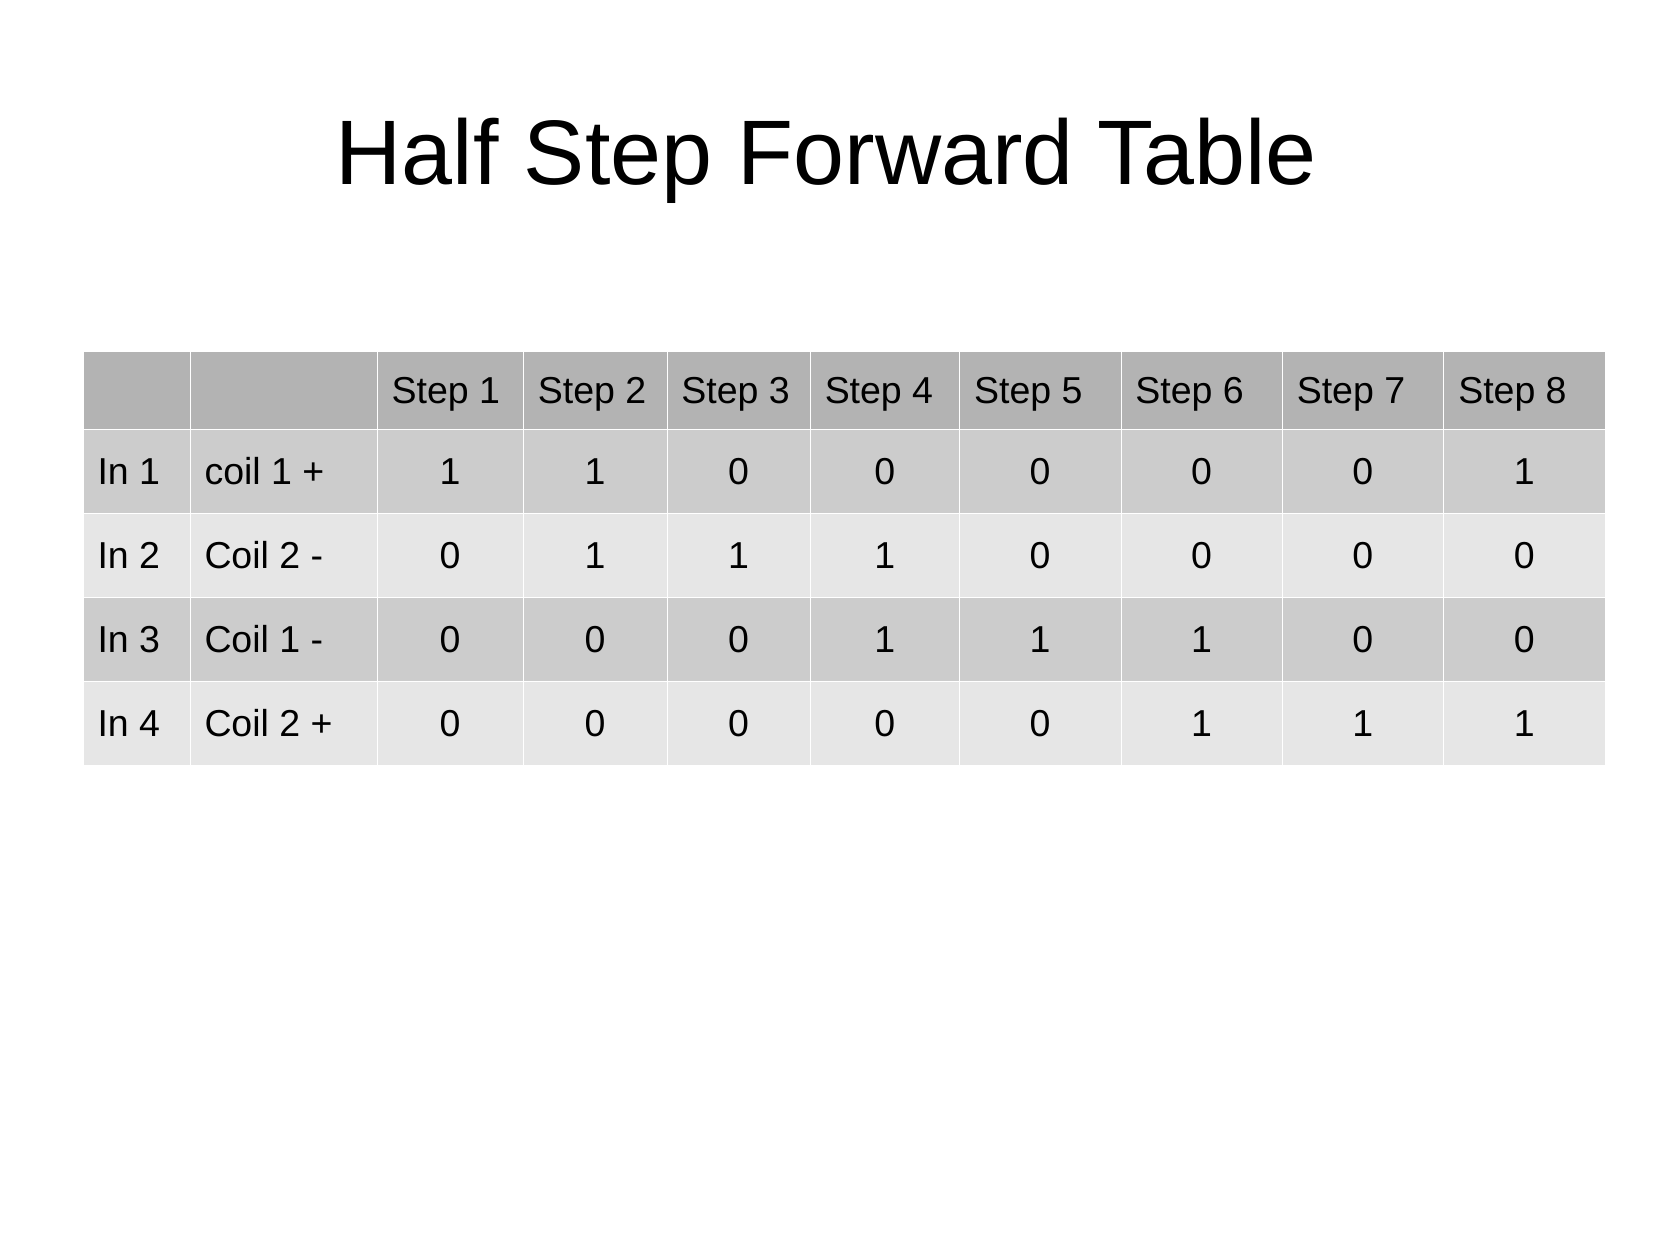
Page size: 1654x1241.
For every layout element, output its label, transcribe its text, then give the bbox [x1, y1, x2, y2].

table_cell 0 [811, 430, 959, 513]
table_cell 1 [1122, 682, 1282, 765]
table_cell 0 [1283, 430, 1443, 513]
table_cell 1 [960, 598, 1121, 681]
table_header Step 4 [811, 352, 959, 429]
table_cell 1 [524, 514, 667, 597]
table_header Step 5 [960, 352, 1121, 429]
table_cell 1 [1444, 430, 1605, 513]
table_cell 0 [524, 682, 667, 765]
table_cell 0 [668, 430, 810, 513]
table_cell 1 [524, 430, 667, 513]
table_header Step 7 [1283, 352, 1443, 429]
table_cell 0 [524, 598, 667, 681]
table_cell 1 [378, 430, 523, 513]
table_cell 0 [1444, 598, 1605, 681]
table_cell In 2 [84, 514, 190, 597]
table_cell 0 [378, 682, 523, 765]
table_cell 1 [811, 598, 959, 681]
table_cell 0 [1283, 598, 1443, 681]
table_cell 1 [1444, 682, 1605, 765]
table_cell 0 [378, 514, 523, 597]
table_cell In 3 [84, 598, 190, 681]
table_header [191, 352, 377, 429]
table_header [84, 352, 190, 429]
table_cell 0 [668, 598, 810, 681]
table_cell 1 [668, 514, 810, 597]
table_cell 0 [960, 430, 1121, 513]
table_cell Coil 2 - [191, 514, 377, 597]
table_cell coil 1 + [191, 430, 377, 513]
table_cell 1 [1283, 682, 1443, 765]
table_header Step 3 [668, 352, 810, 429]
table_cell 1 [1122, 598, 1282, 681]
table_header Step 8 [1444, 352, 1605, 429]
table_cell 0 [960, 682, 1121, 765]
table_cell 0 [378, 598, 523, 681]
table_cell Coil 1 - [191, 598, 377, 681]
table_cell 0 [1444, 514, 1605, 597]
table_header Step 2 [524, 352, 667, 429]
table_cell 0 [668, 682, 810, 765]
table_cell Coil 2 + [191, 682, 377, 765]
table_cell 0 [1122, 514, 1282, 597]
table_header Step 6 [1122, 352, 1282, 429]
title Half Step Forward Table [82, 49, 1571, 257]
table_cell 1 [811, 514, 959, 597]
table_cell 0 [960, 514, 1121, 597]
table_cell 0 [1283, 514, 1443, 597]
table_cell 0 [811, 682, 959, 765]
table_header Step 1 [378, 352, 523, 429]
table_cell In 1 [84, 430, 190, 513]
table_cell 0 [1122, 430, 1282, 513]
table_cell In 4 [84, 682, 190, 765]
